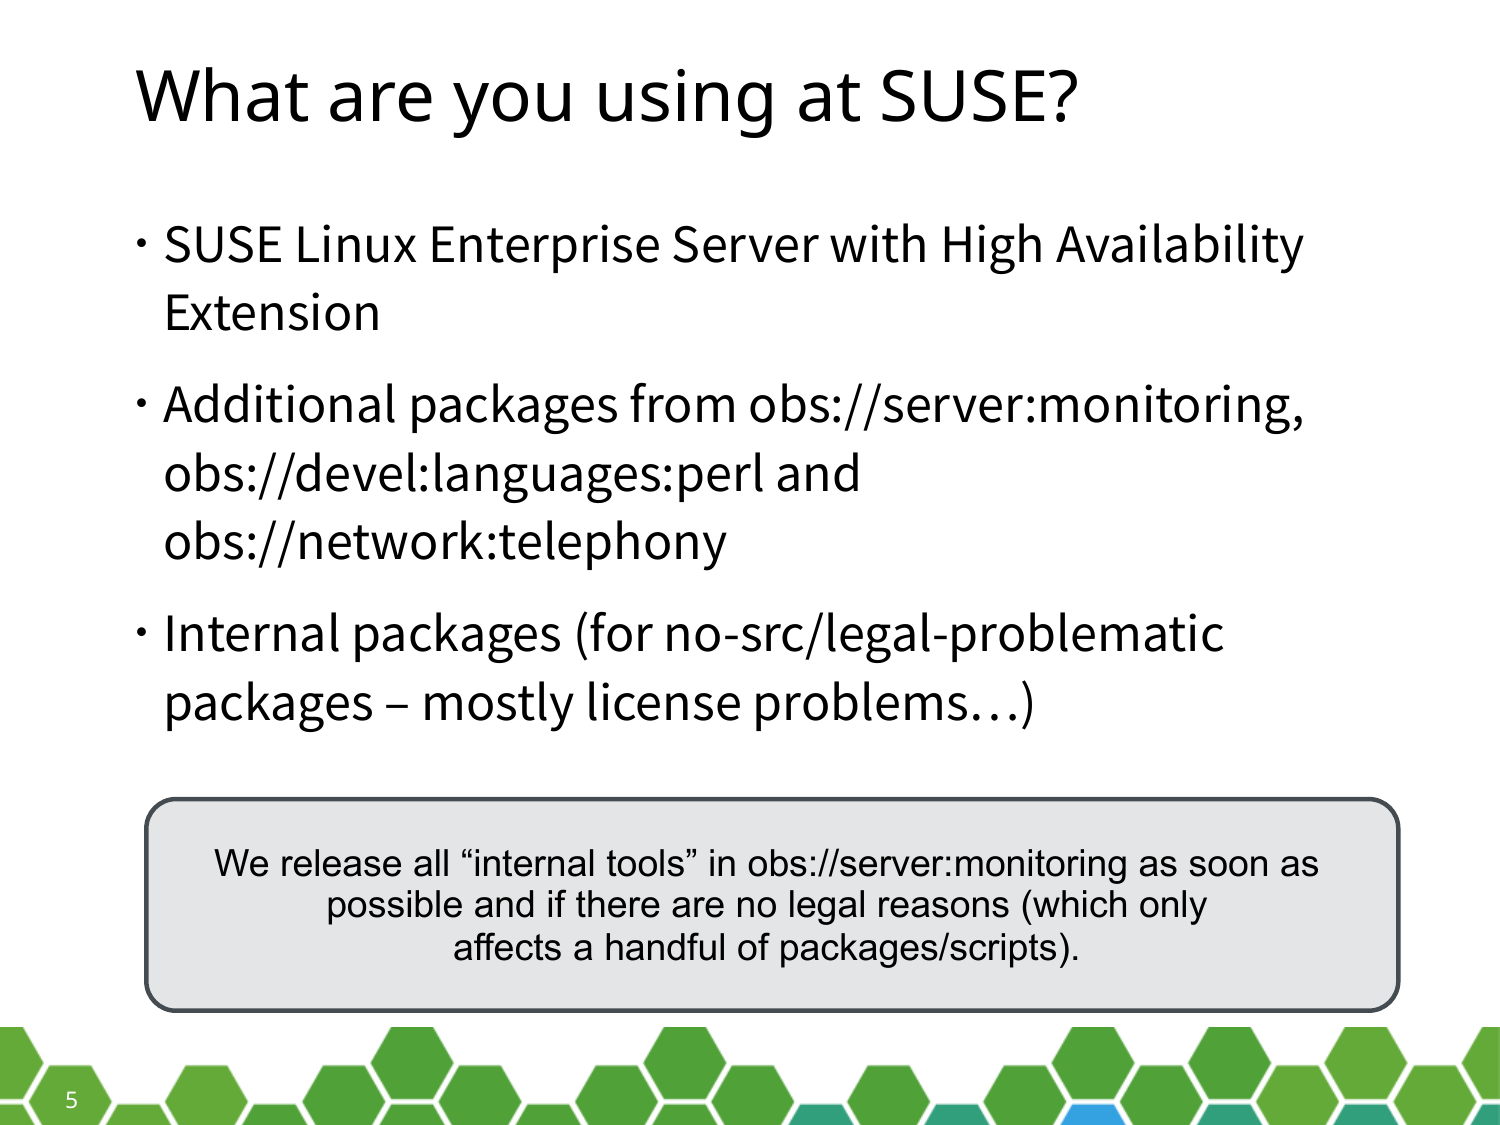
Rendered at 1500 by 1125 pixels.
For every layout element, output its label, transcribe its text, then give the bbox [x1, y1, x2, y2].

title What are you using at SUSE? [135, 12, 1372, 175]
list SUSE Linux Enterprise Server with High Availability Extension Additional packages from obs://server:monitoring, obs://devel:languages:perl and obs://network:telephony Internal packages (for no-src/legal-problematic packages – mostly license problems…) [135, 208, 1372, 862]
text_box We release all “internal tools” in obs://server:monitoring as soon as possible and if there are no legal reasons (which only affects a handful of packages/scripts). [146, 799, 1399, 1011]
picture [0, 1027, 1500, 1125]
